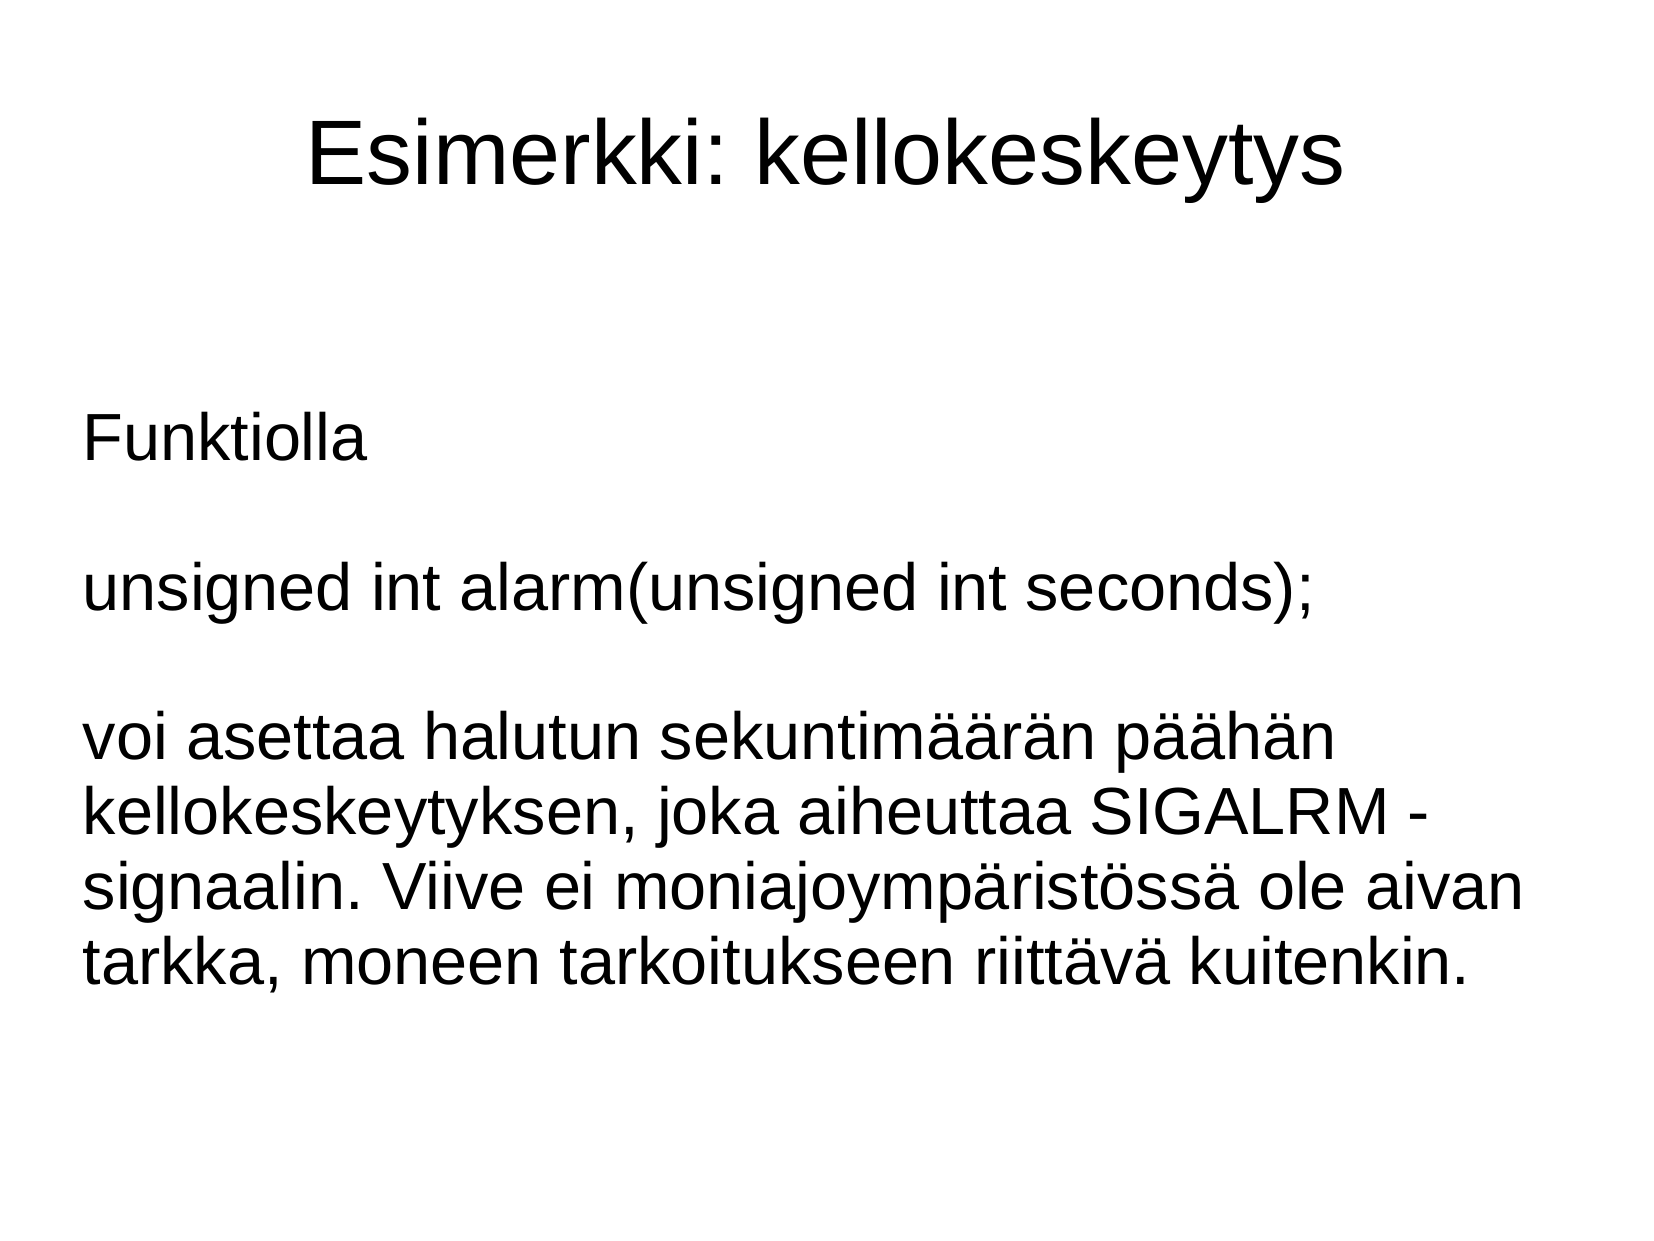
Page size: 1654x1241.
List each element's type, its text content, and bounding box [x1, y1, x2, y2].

subtitle Funktiolla unsigned int alarm(unsigned int seconds); voi asettaa halutun sekuntimäärän päähän kellokeskeytyksen, joka aiheuttaa SIGALRM -signaalin. Viive ei moniajoympäristössä ole aivan tarkka, moneen tarkoitukseen riittävä kuitenkin. [82, 290, 1571, 1109]
title Esimerkki: kellokeskeytys [82, 49, 1571, 257]
